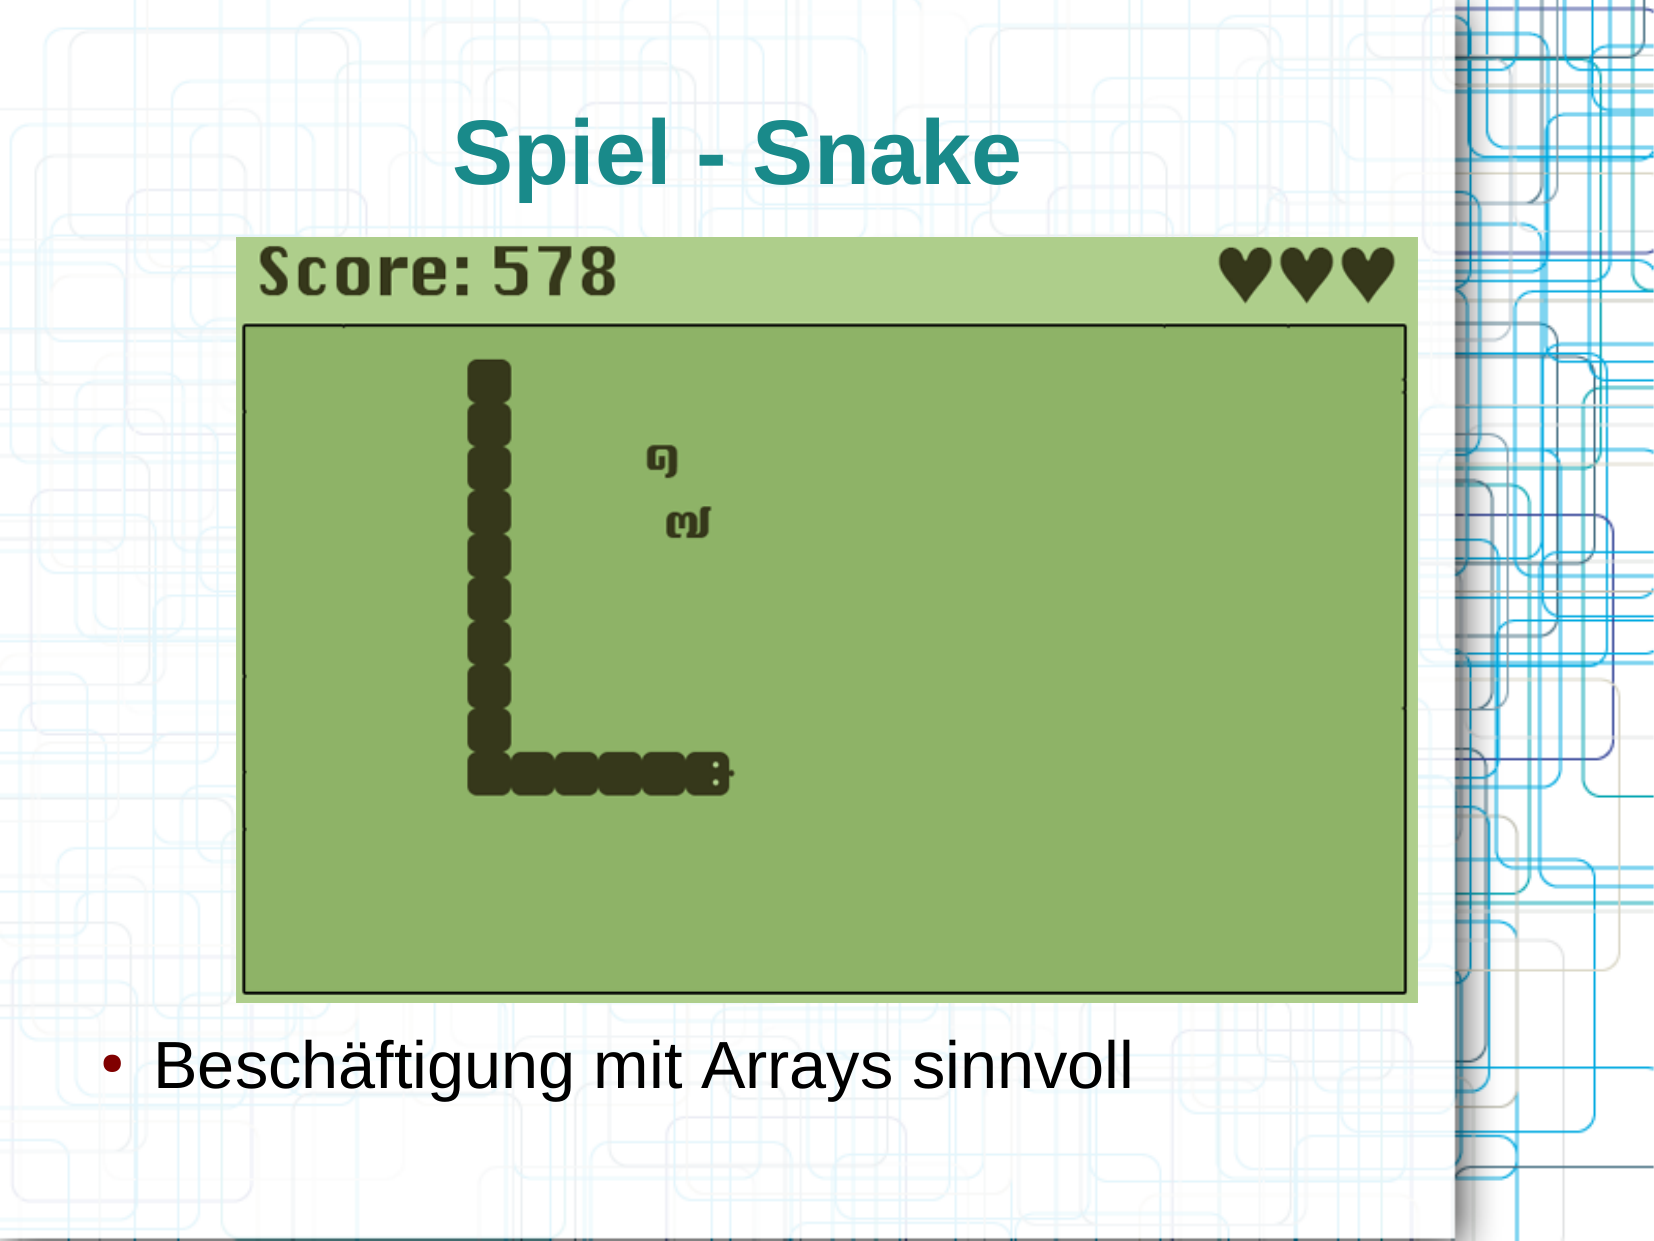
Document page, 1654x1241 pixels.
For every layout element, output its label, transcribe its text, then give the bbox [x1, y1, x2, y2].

picture [0, 0, 1654, 1241]
title Spiel - Snake [59, 49, 1418, 257]
list Beschäftigung mit Arrays sinnvoll [82, 1027, 1418, 1109]
